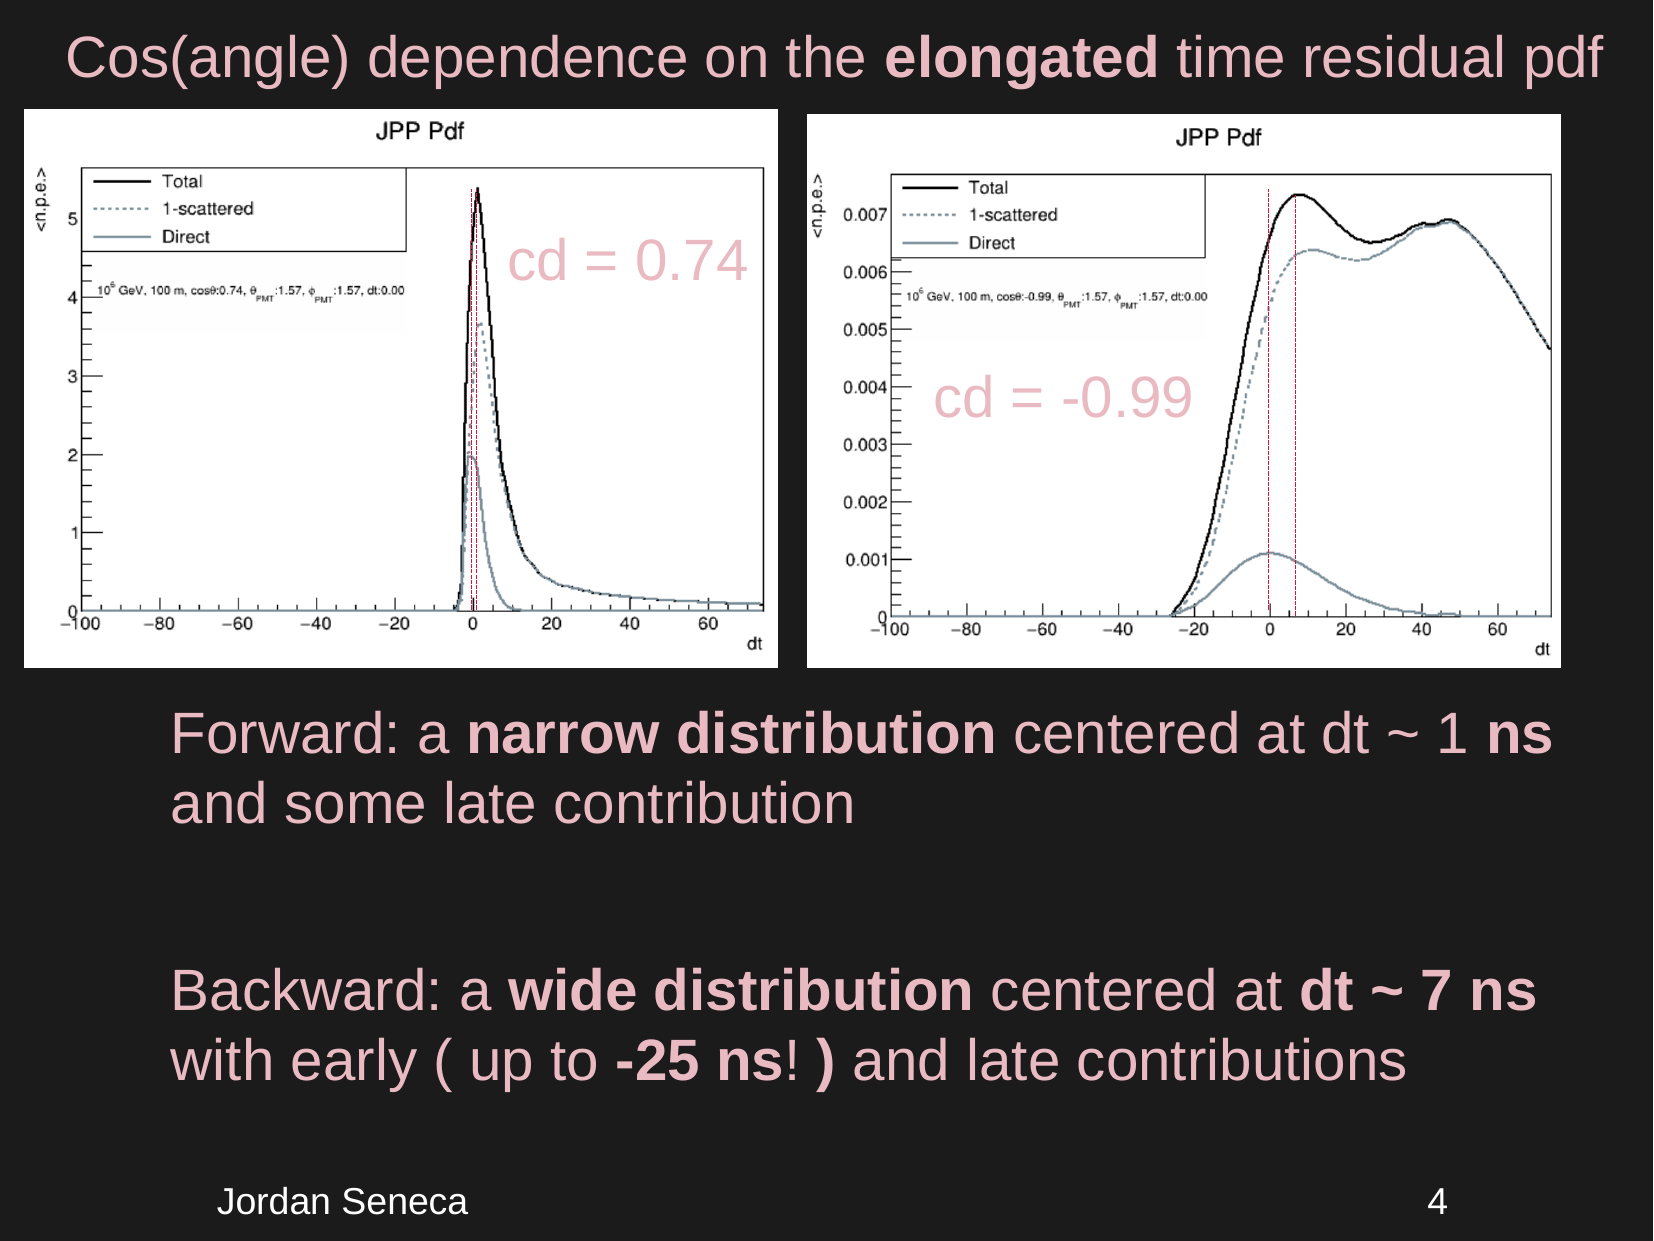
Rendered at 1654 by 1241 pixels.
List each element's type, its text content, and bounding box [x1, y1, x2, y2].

text_box cd = 0.74 [456, 215, 1027, 301]
text_box Cos(angle) dependence on the elongated time residual pdf [15, 12, 1636, 98]
text_box cd = -0.99 [882, 351, 1213, 437]
picture [807, 114, 1561, 668]
picture [24, 109, 778, 668]
text_box Forward: a narrow distribution centered at dt ~ 1 ns and some late contribution Backward: a wide distribution centered at dt ~ 7 ns with early ( up to -25 ns! ) and late contributions [120, 687, 1576, 1100]
